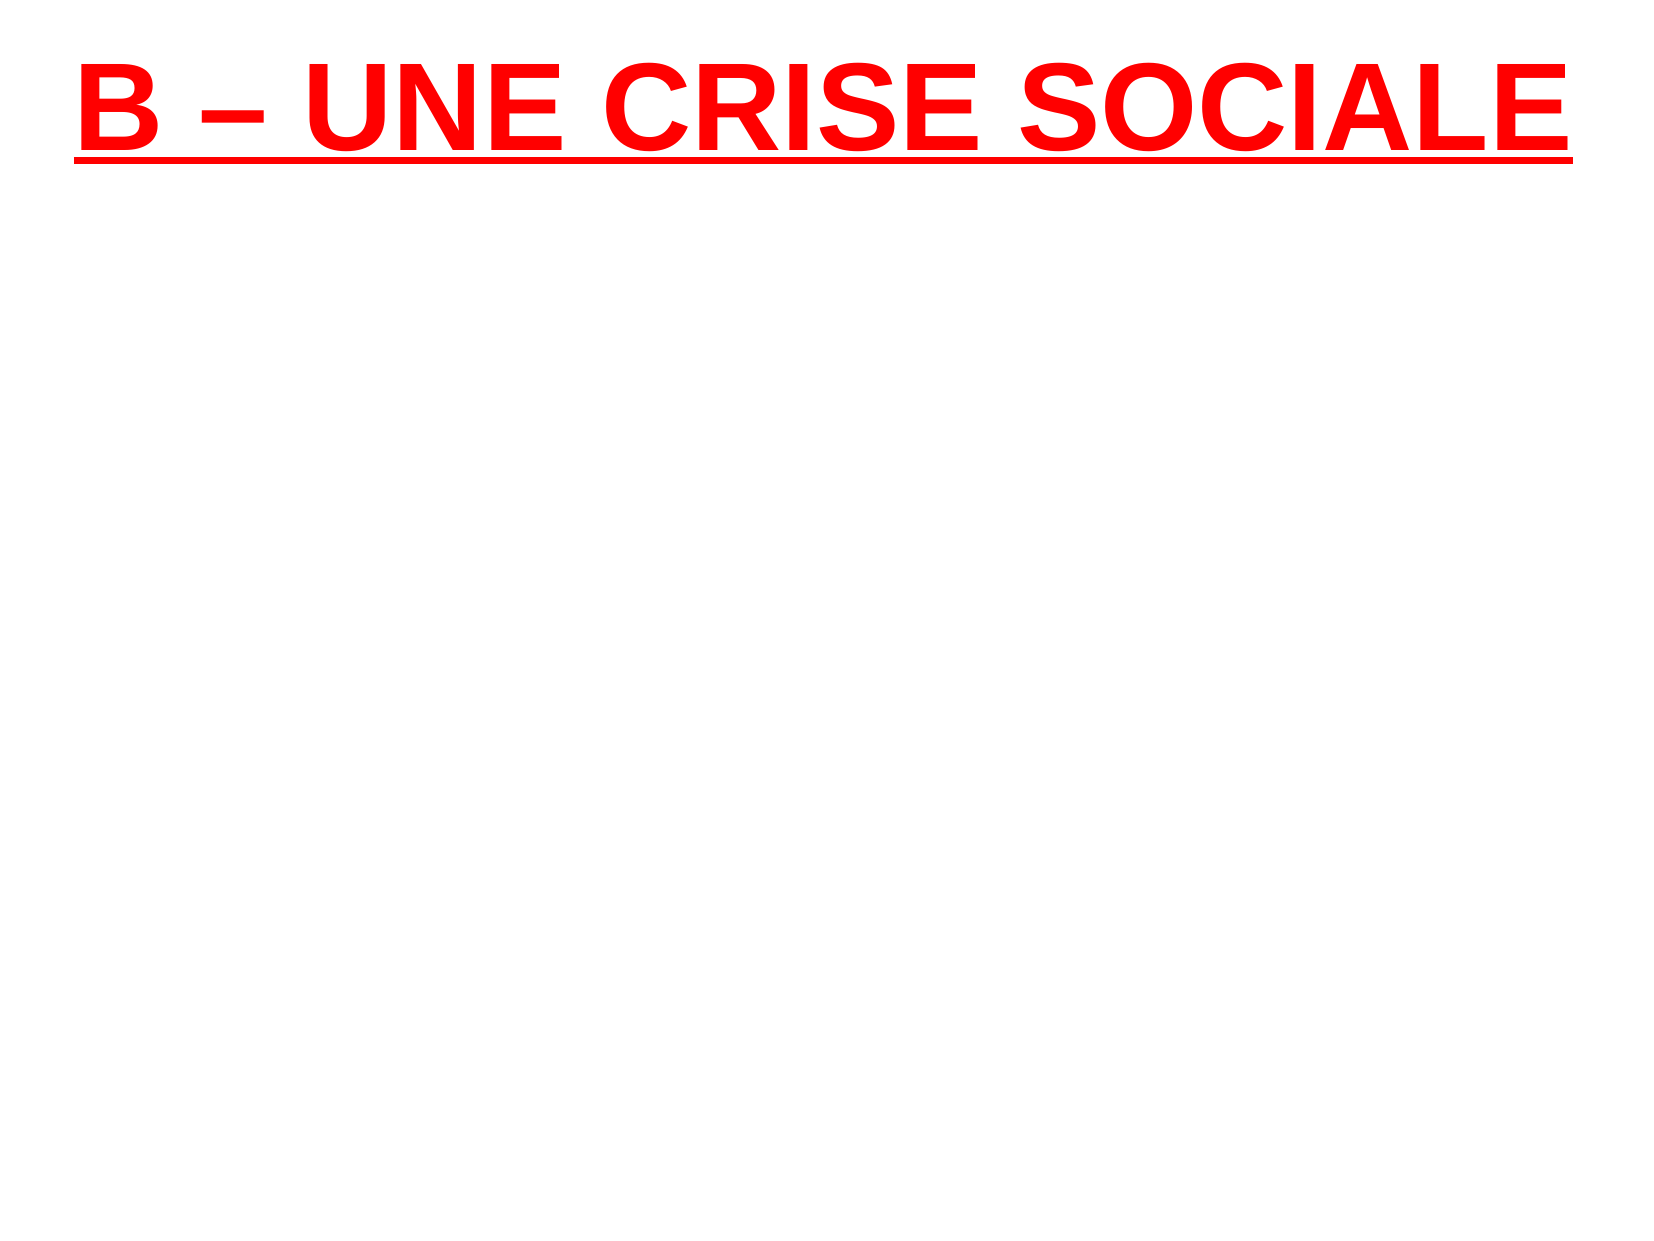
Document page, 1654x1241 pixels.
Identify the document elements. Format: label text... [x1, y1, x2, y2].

text_box B – UNE CRISE SOCIALE [59, 29, 1625, 352]
